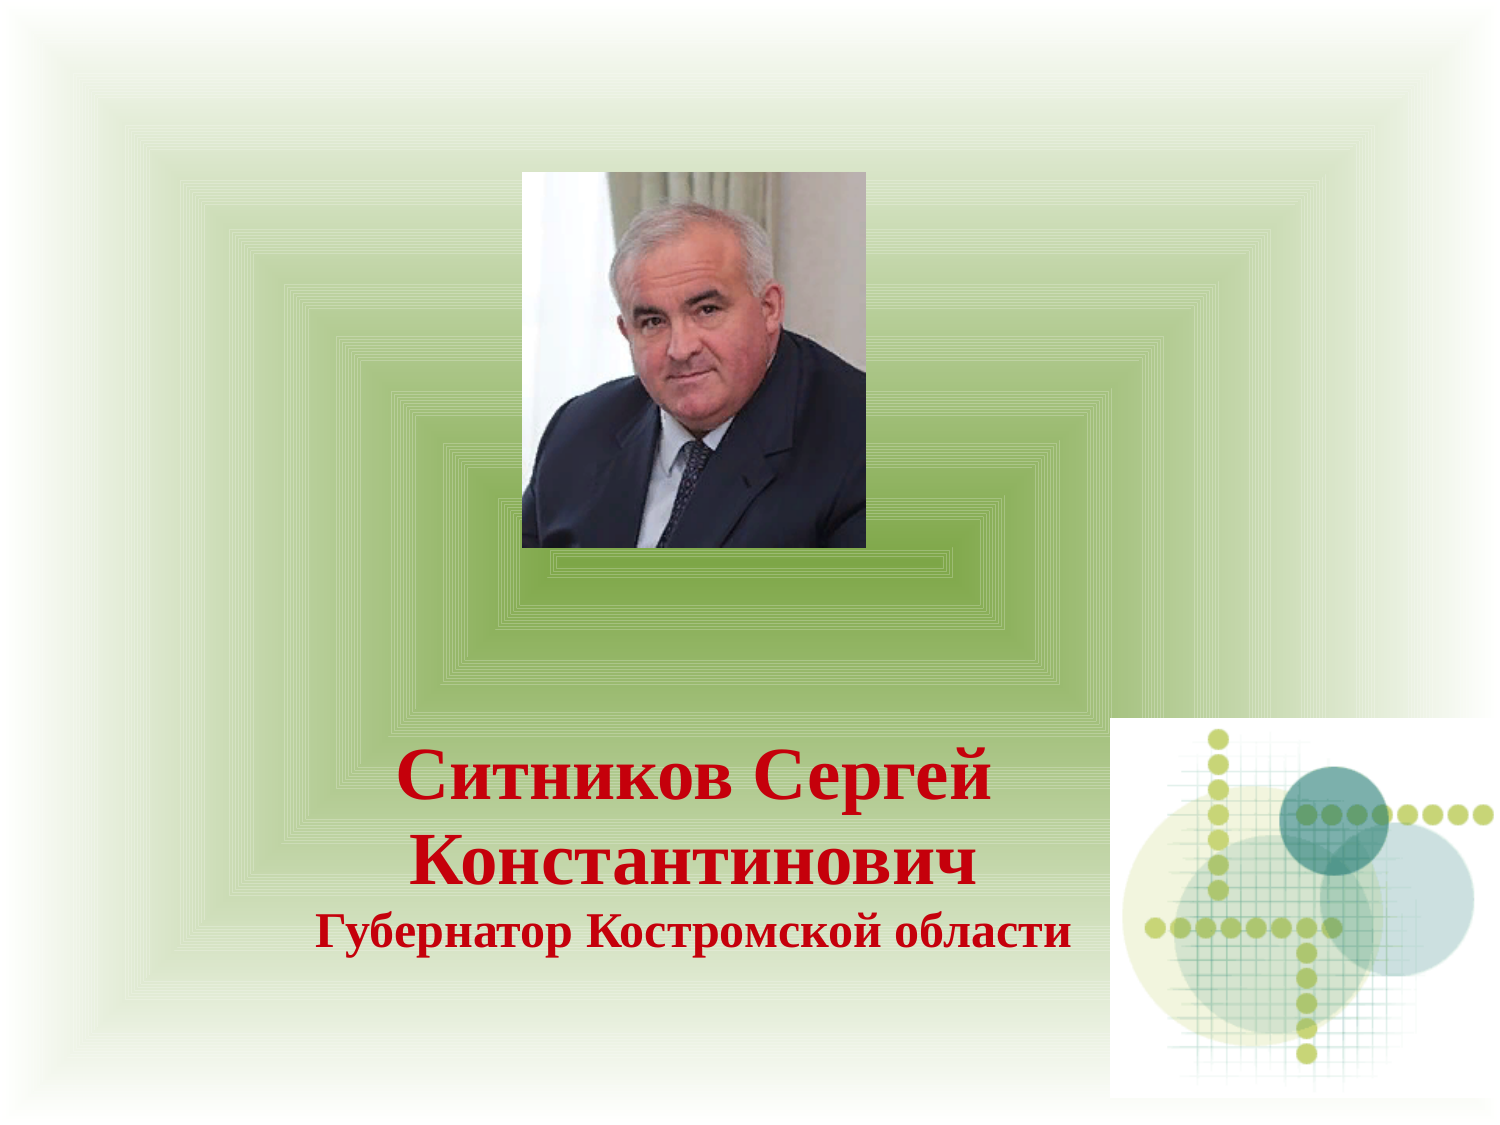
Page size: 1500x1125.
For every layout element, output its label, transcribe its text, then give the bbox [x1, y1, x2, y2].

picture [522, 172, 866, 548]
text_box Ситников Сергей Константинович Губернатор Костромской области [177, 563, 1211, 1093]
